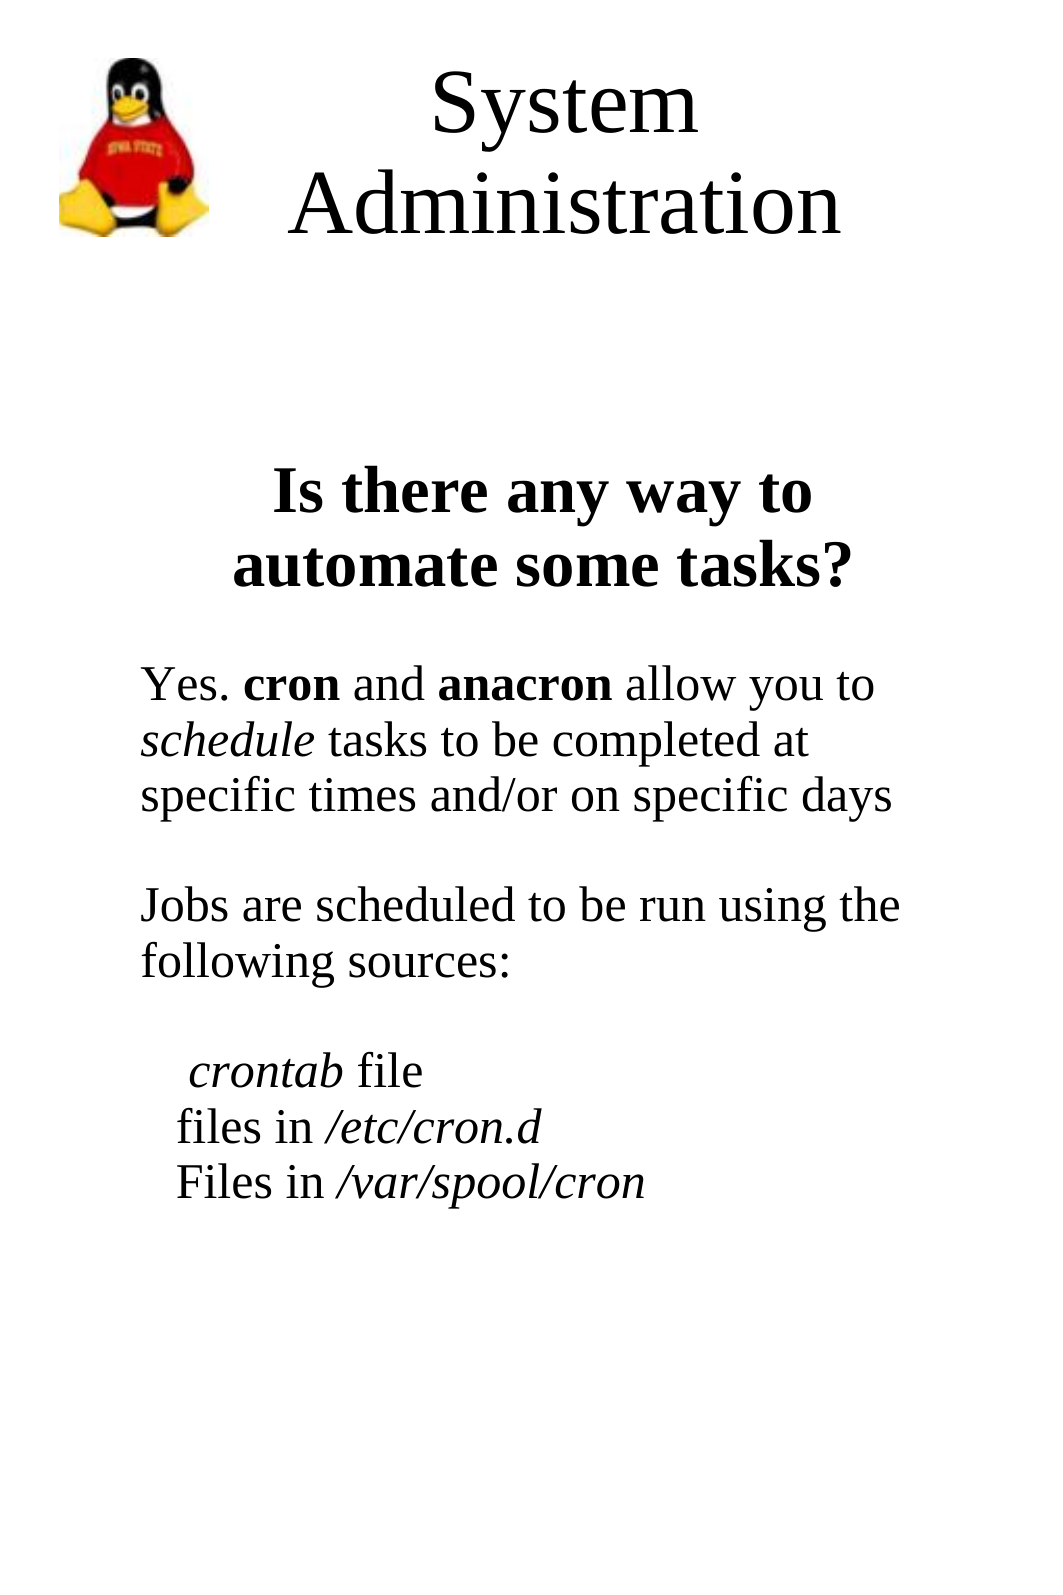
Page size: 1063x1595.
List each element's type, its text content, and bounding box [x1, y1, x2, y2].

subtitle Is there any way to automate some tasks? Yes. cron and anacron allow you to schedule tasks to be completed at specific times and/or on specific days Jobs are scheduled to be run using the following sources: crontab file files in /etc/cron.d Files in /var/spool/cron [140, 296, 948, 1445]
picture [59, 58, 209, 237]
title System Administration [237, 25, 893, 279]
